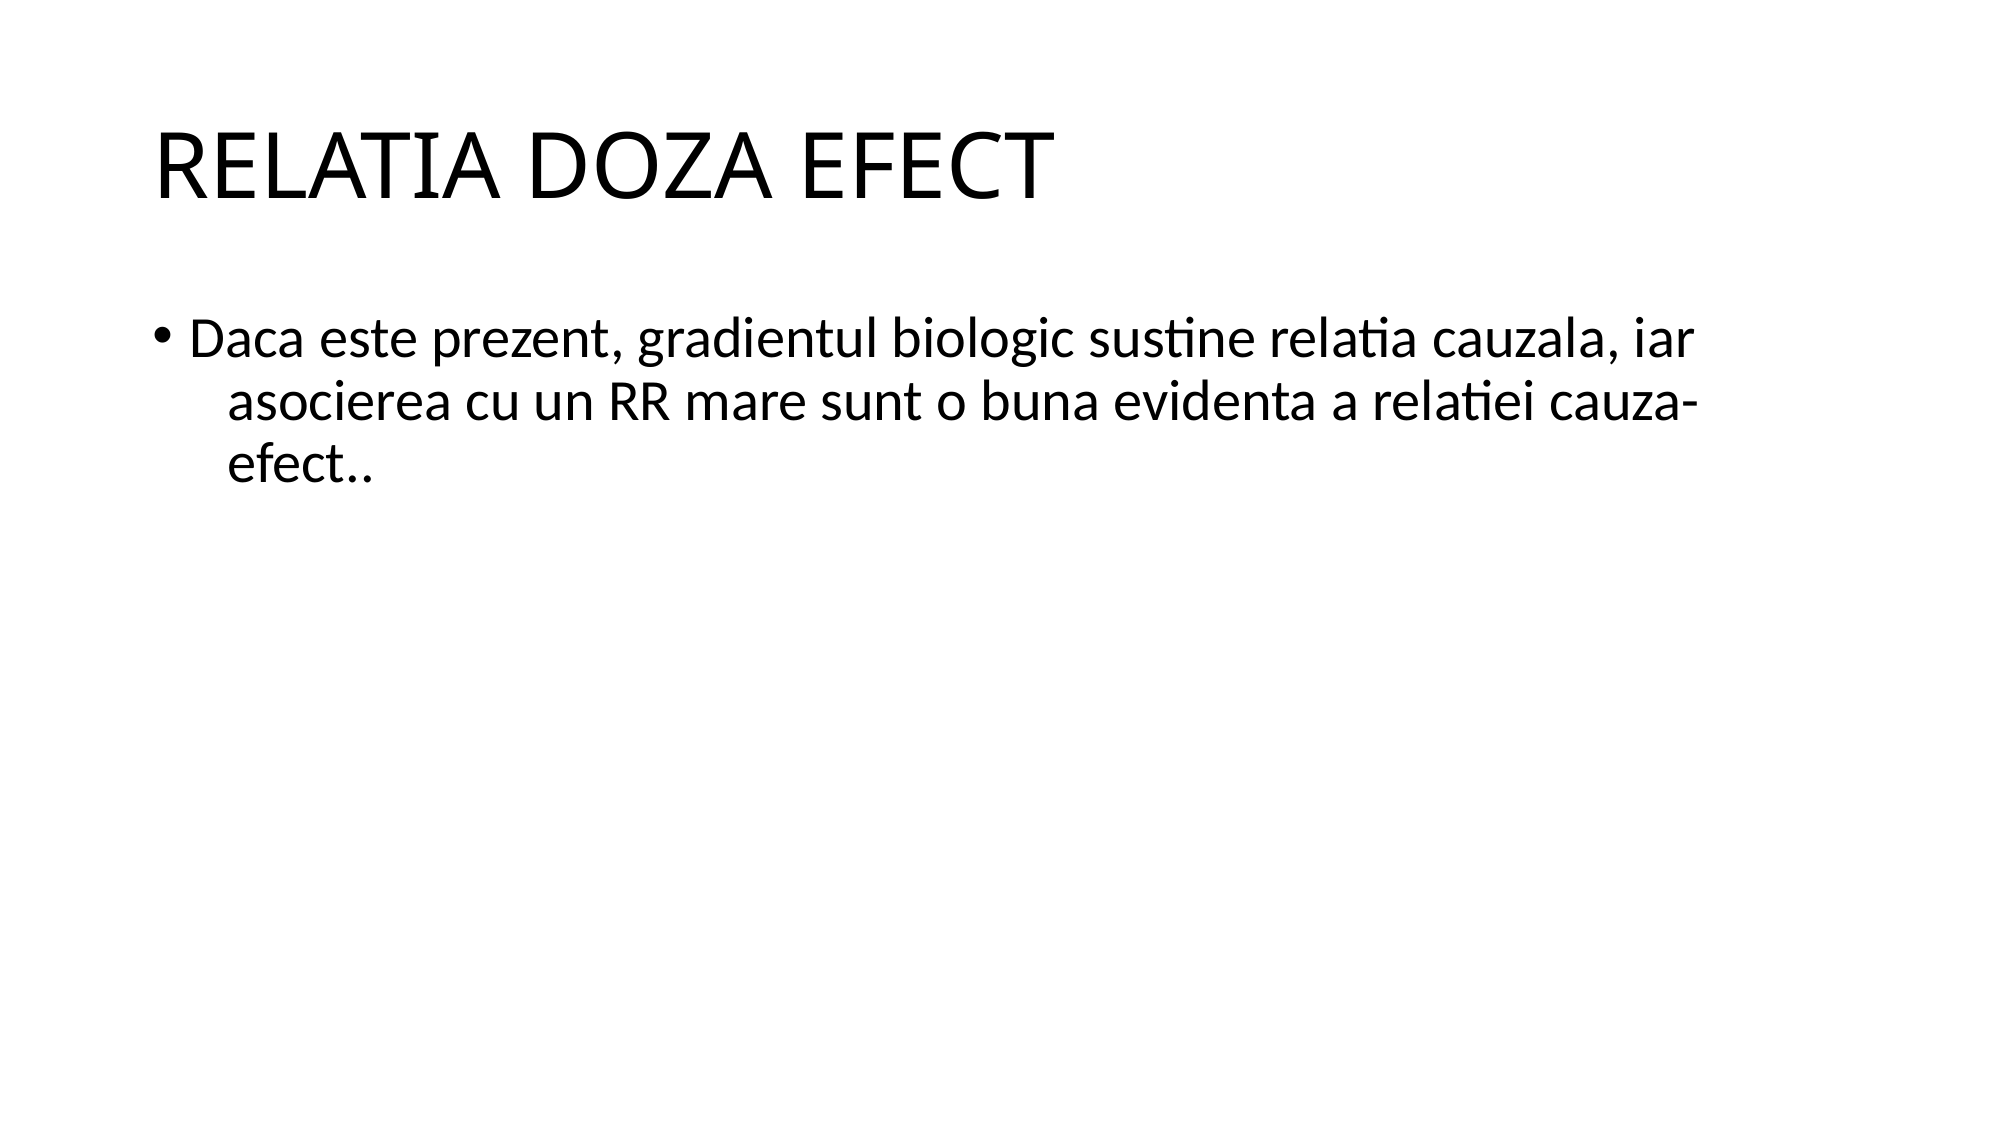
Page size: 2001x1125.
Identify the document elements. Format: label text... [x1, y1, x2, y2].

title RELATIA DOZA EFECT [137, 59, 1863, 278]
list Daca este prezent, gradientul biologic sustine relatia cauzala, iar asocierea cu un RR mare sunt o buna evidenta a relatiei cauza-efect.. [137, 299, 1863, 1014]
